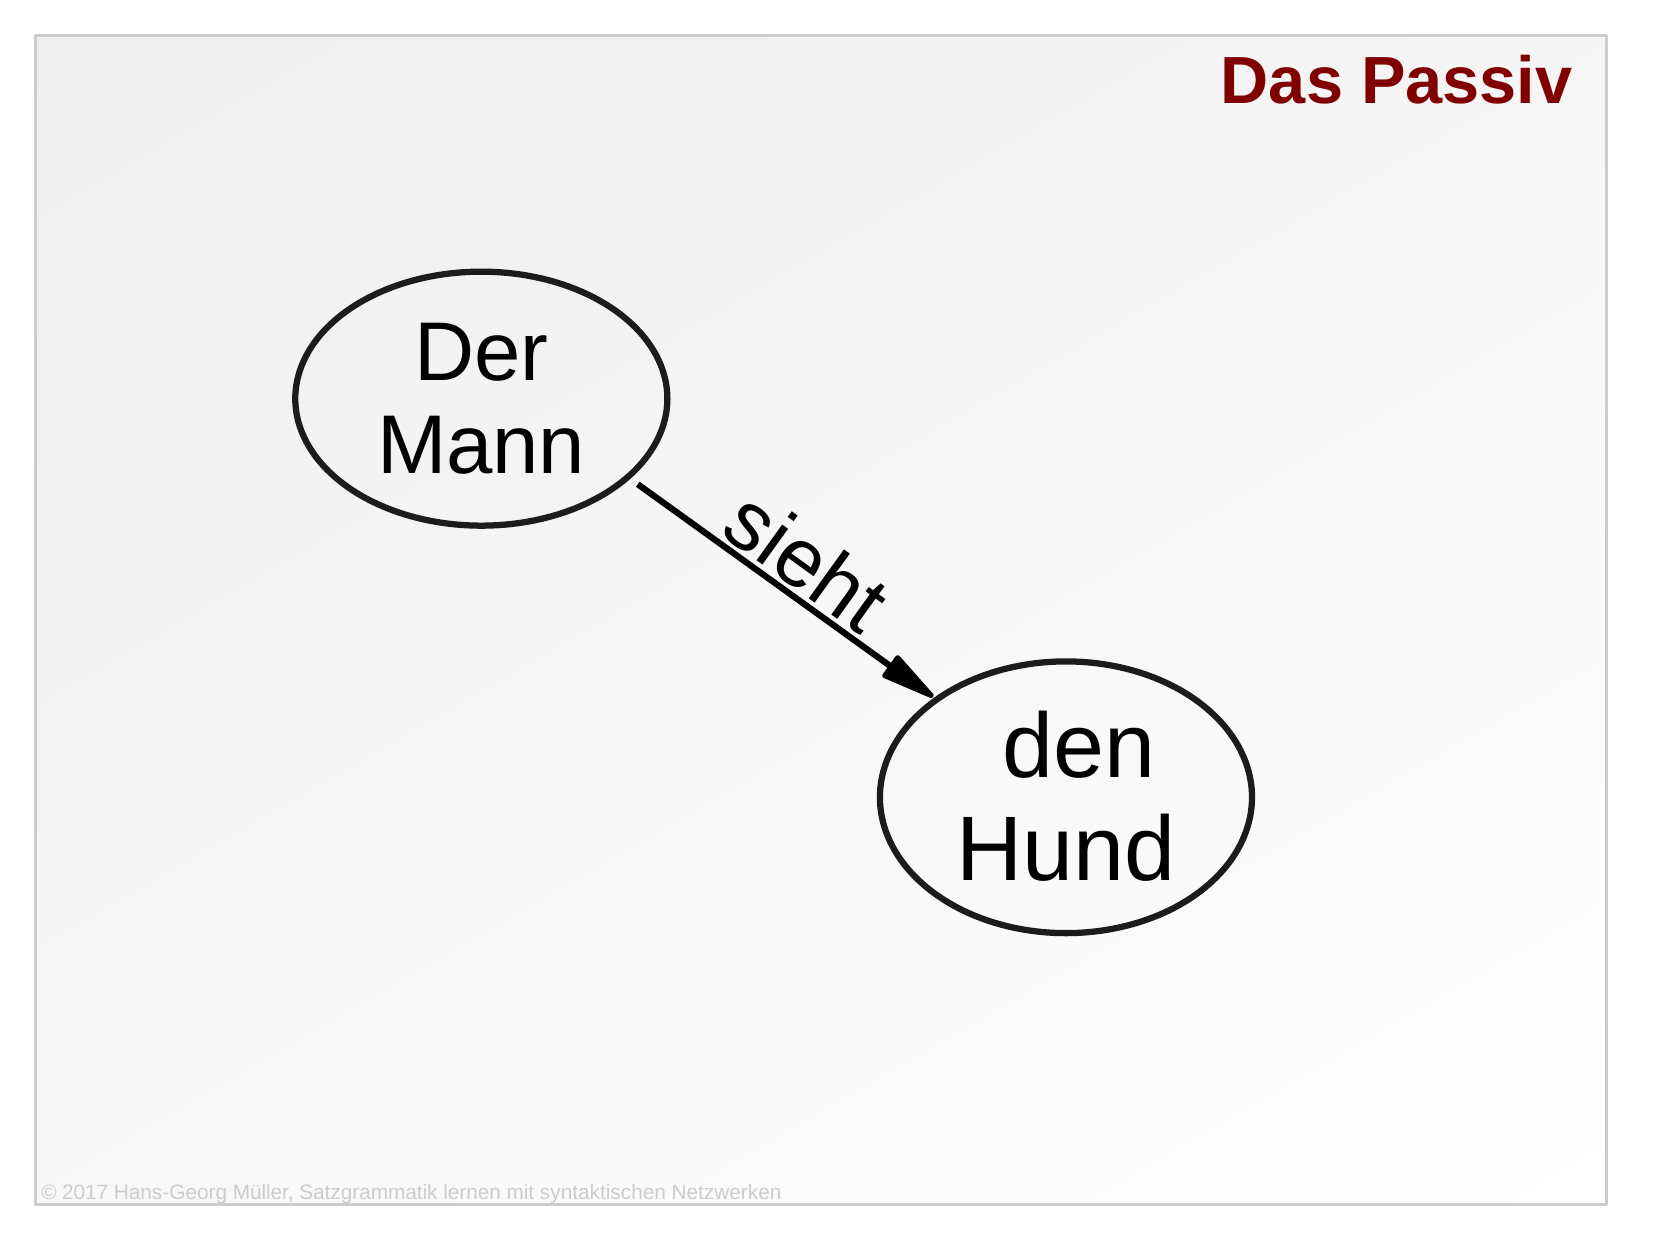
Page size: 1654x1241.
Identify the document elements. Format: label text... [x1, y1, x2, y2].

text_box den Hund [879, 661, 1253, 934]
text_box Der Mann [295, 271, 668, 526]
title Das Passiv [84, 43, 1573, 194]
